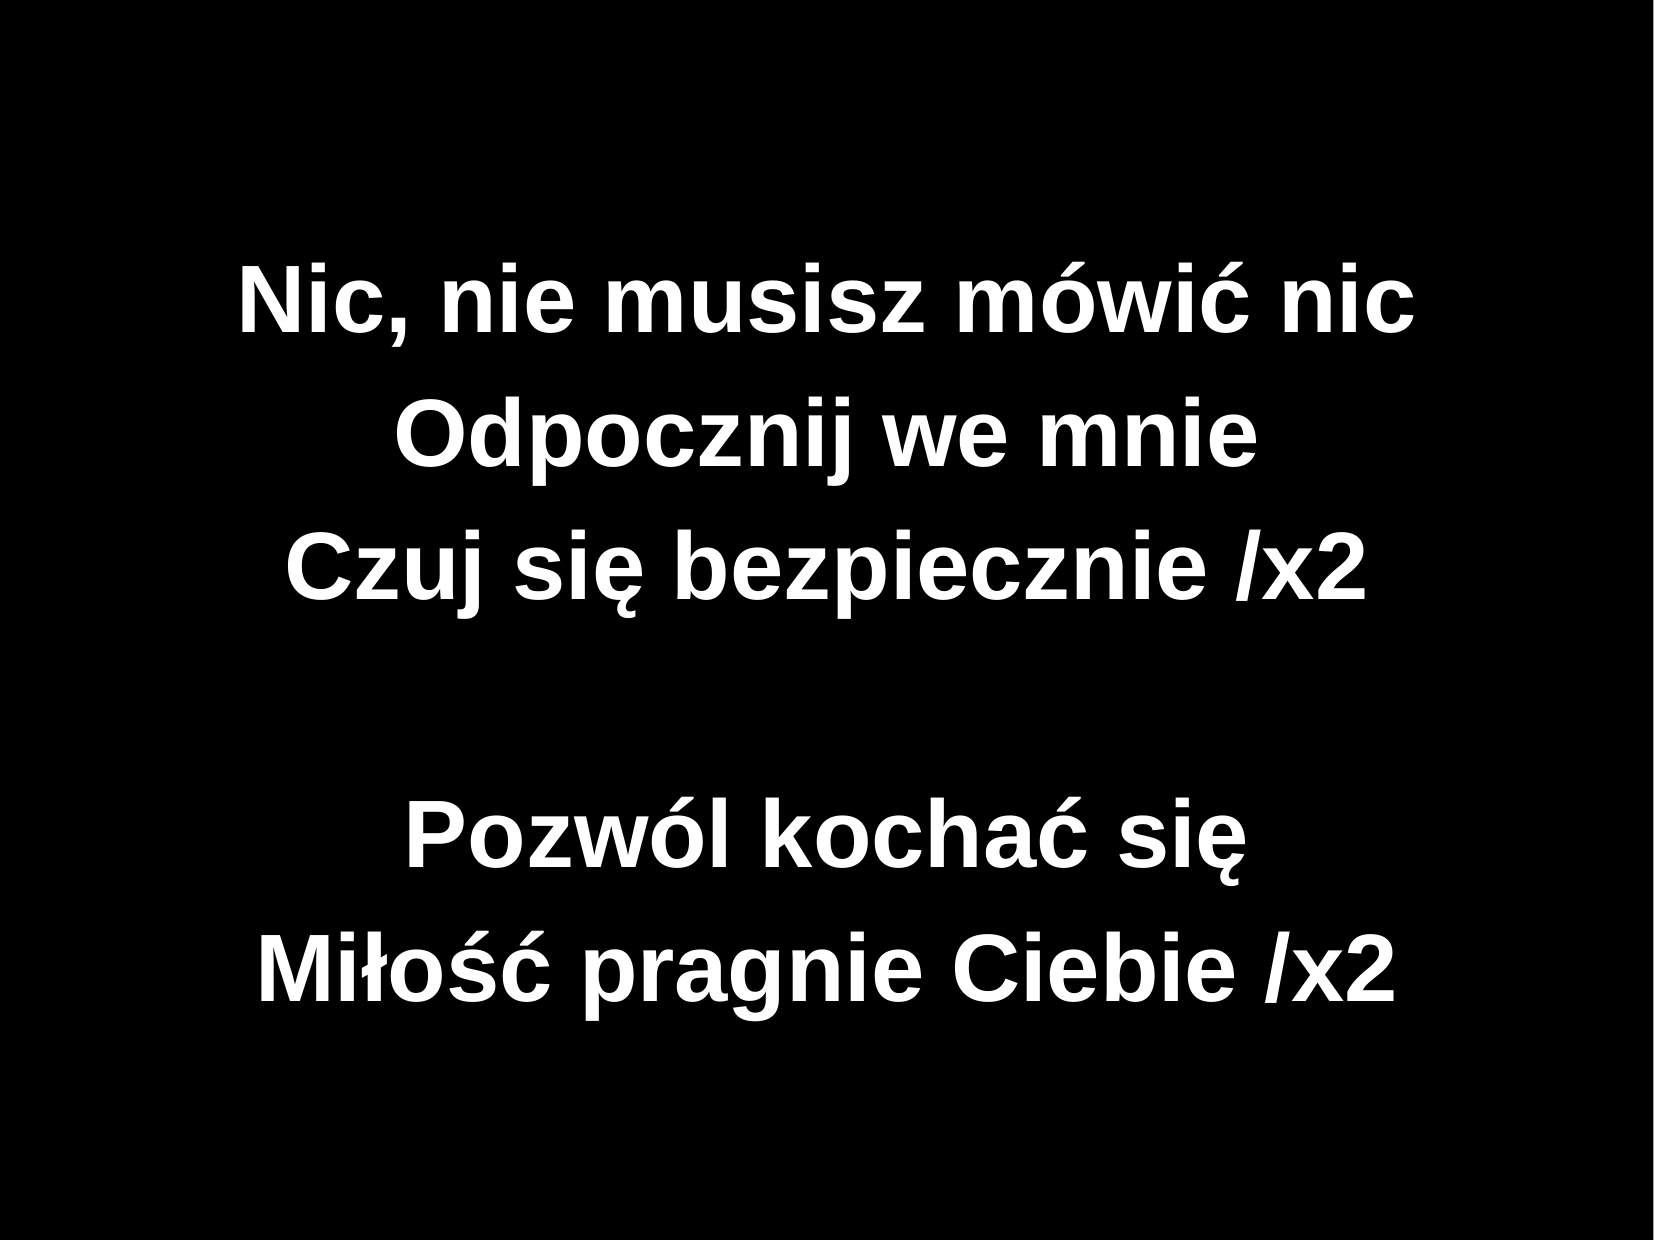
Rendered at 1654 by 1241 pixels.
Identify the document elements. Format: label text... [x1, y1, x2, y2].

subtitle Nic, nie musisz mówić nic Odpocznij we mnie Czuj się bezpiecznie /x2 Pozwól kochać się Miłość pragnie Ciebie /x2 [0, 0, 1654, 1241]
